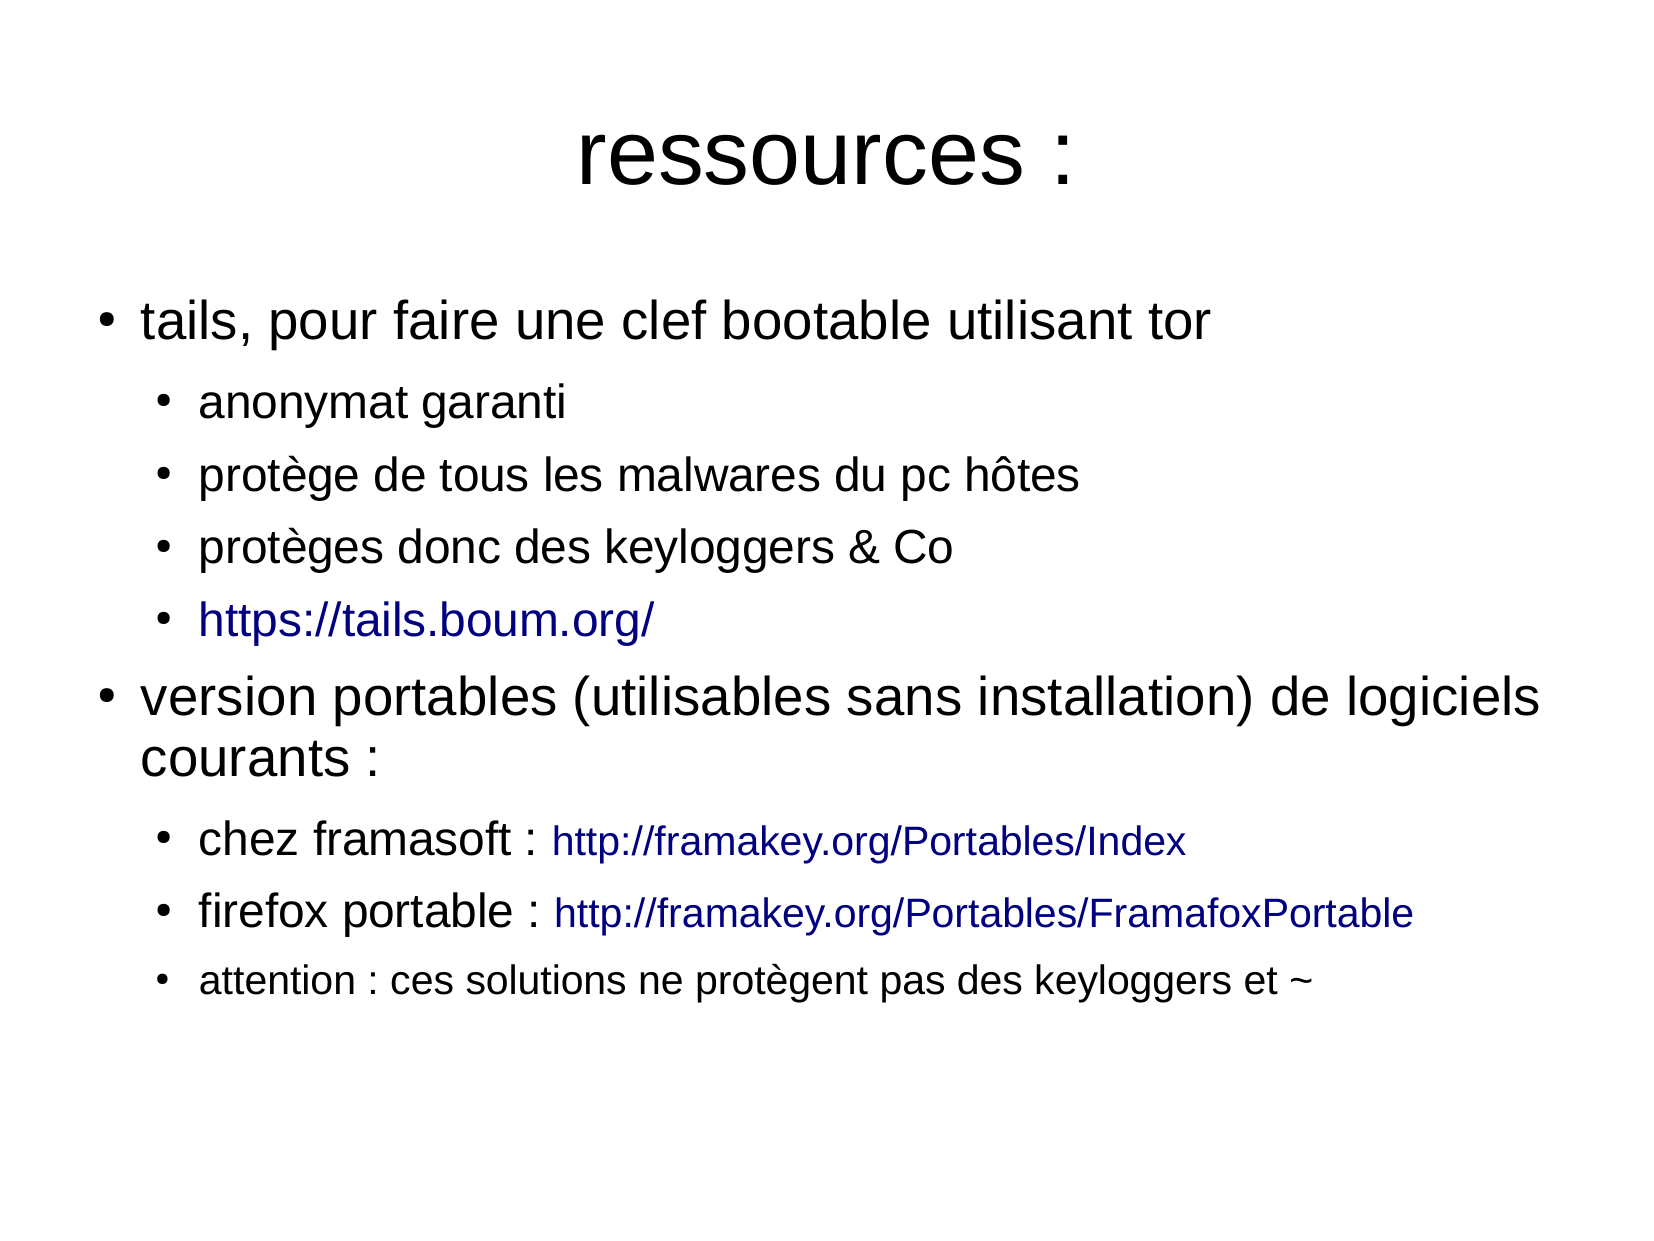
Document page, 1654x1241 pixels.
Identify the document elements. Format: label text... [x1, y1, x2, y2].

list tails, pour faire une clef bootable utilisant tor anonymat garanti protège de tous les malwares du pc hôtes protèges donc des keyloggers & Co https://tails.boum.org/ version portables (utilisables sans installation) de logiciels courants : chez framasoft : http://framakey.org/Portables/Index firefox portable : http://framakey.org/Portables/FramafoxPortable attention : ces solutions ne protègent pas des keyloggers et ~ [82, 290, 1571, 1010]
title ressources : [82, 49, 1571, 257]
